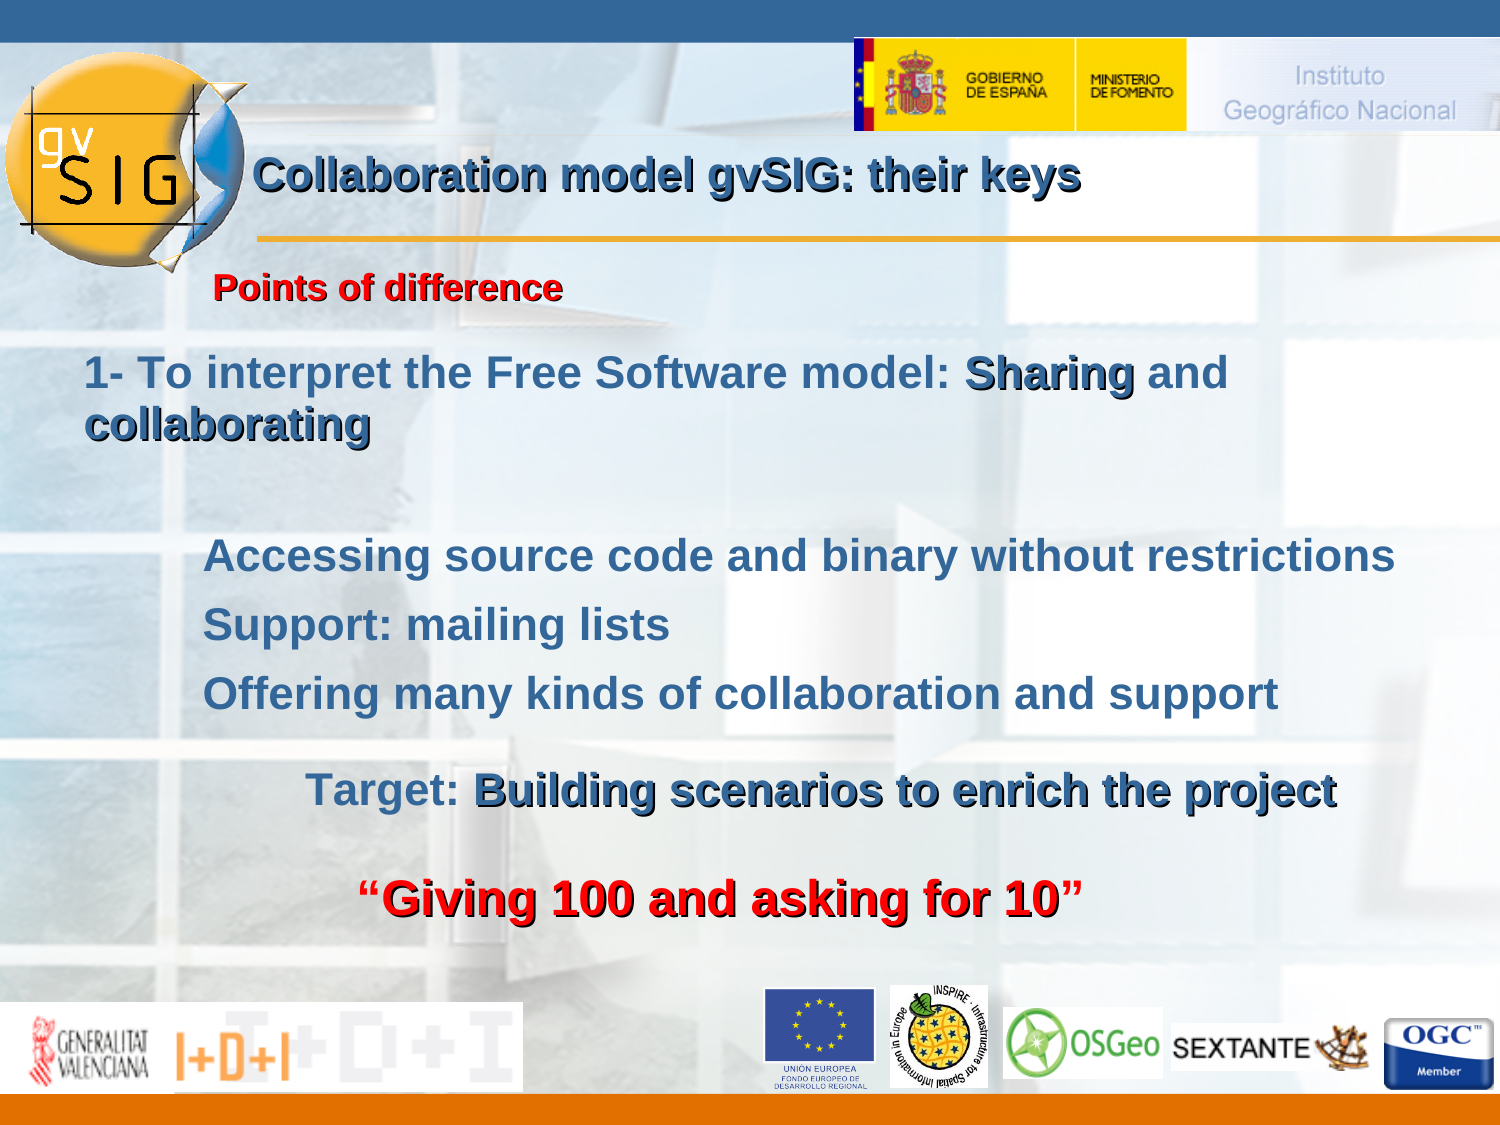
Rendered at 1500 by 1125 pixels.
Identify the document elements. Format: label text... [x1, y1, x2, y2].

picture [1003, 1007, 1163, 1079]
picture [0, 49, 250, 276]
text_box “Giving 100 and asking for 10” [83, 862, 1371, 933]
picture [1384, 1018, 1494, 1090]
picture [0, 1002, 523, 1094]
text_box Points of difference [197, 260, 1500, 322]
picture [890, 985, 988, 1088]
text_box Collaboration model gvSIG: their keys [236, 142, 1500, 211]
picture [854, 37, 1500, 131]
picture [763, 987, 876, 1089]
text_box 1- To interpret the Free Software model: Sharing and collaborating Accessing source code and binary without restrictions Support: mailing lists Offering many kinds of collaboration and support Target: Building scenarios to enrich the project [68, 339, 1454, 823]
picture [1171, 1023, 1375, 1071]
